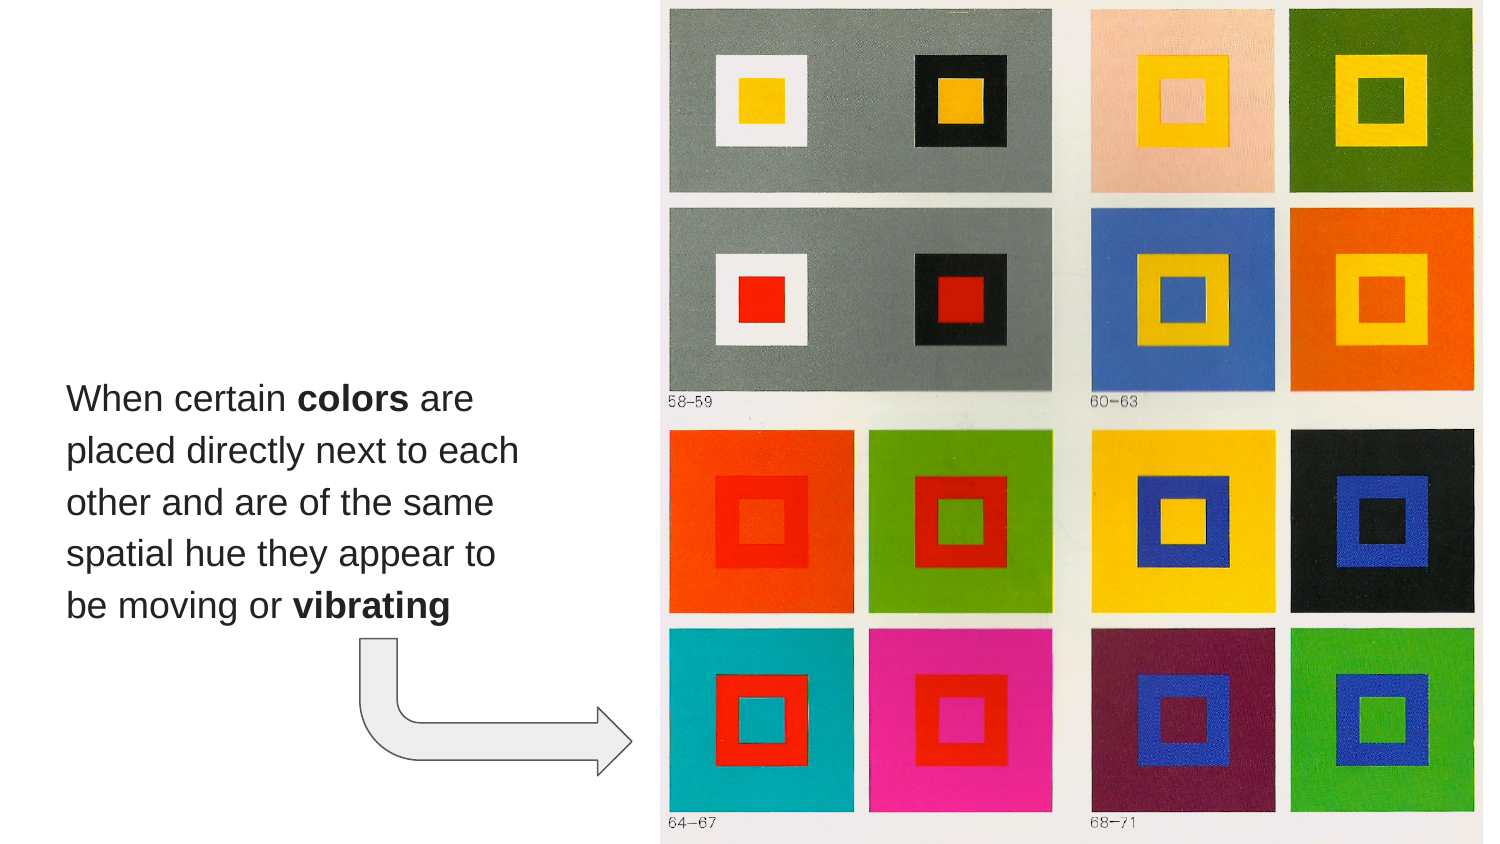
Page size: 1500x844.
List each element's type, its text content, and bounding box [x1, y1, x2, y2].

list When certain colors are placed directly next to each other and are of the same spatial hue they appear to be moving or vibrating [51, 189, 564, 750]
text_box [359, 638, 632, 776]
picture [660, 0, 1483, 844]
